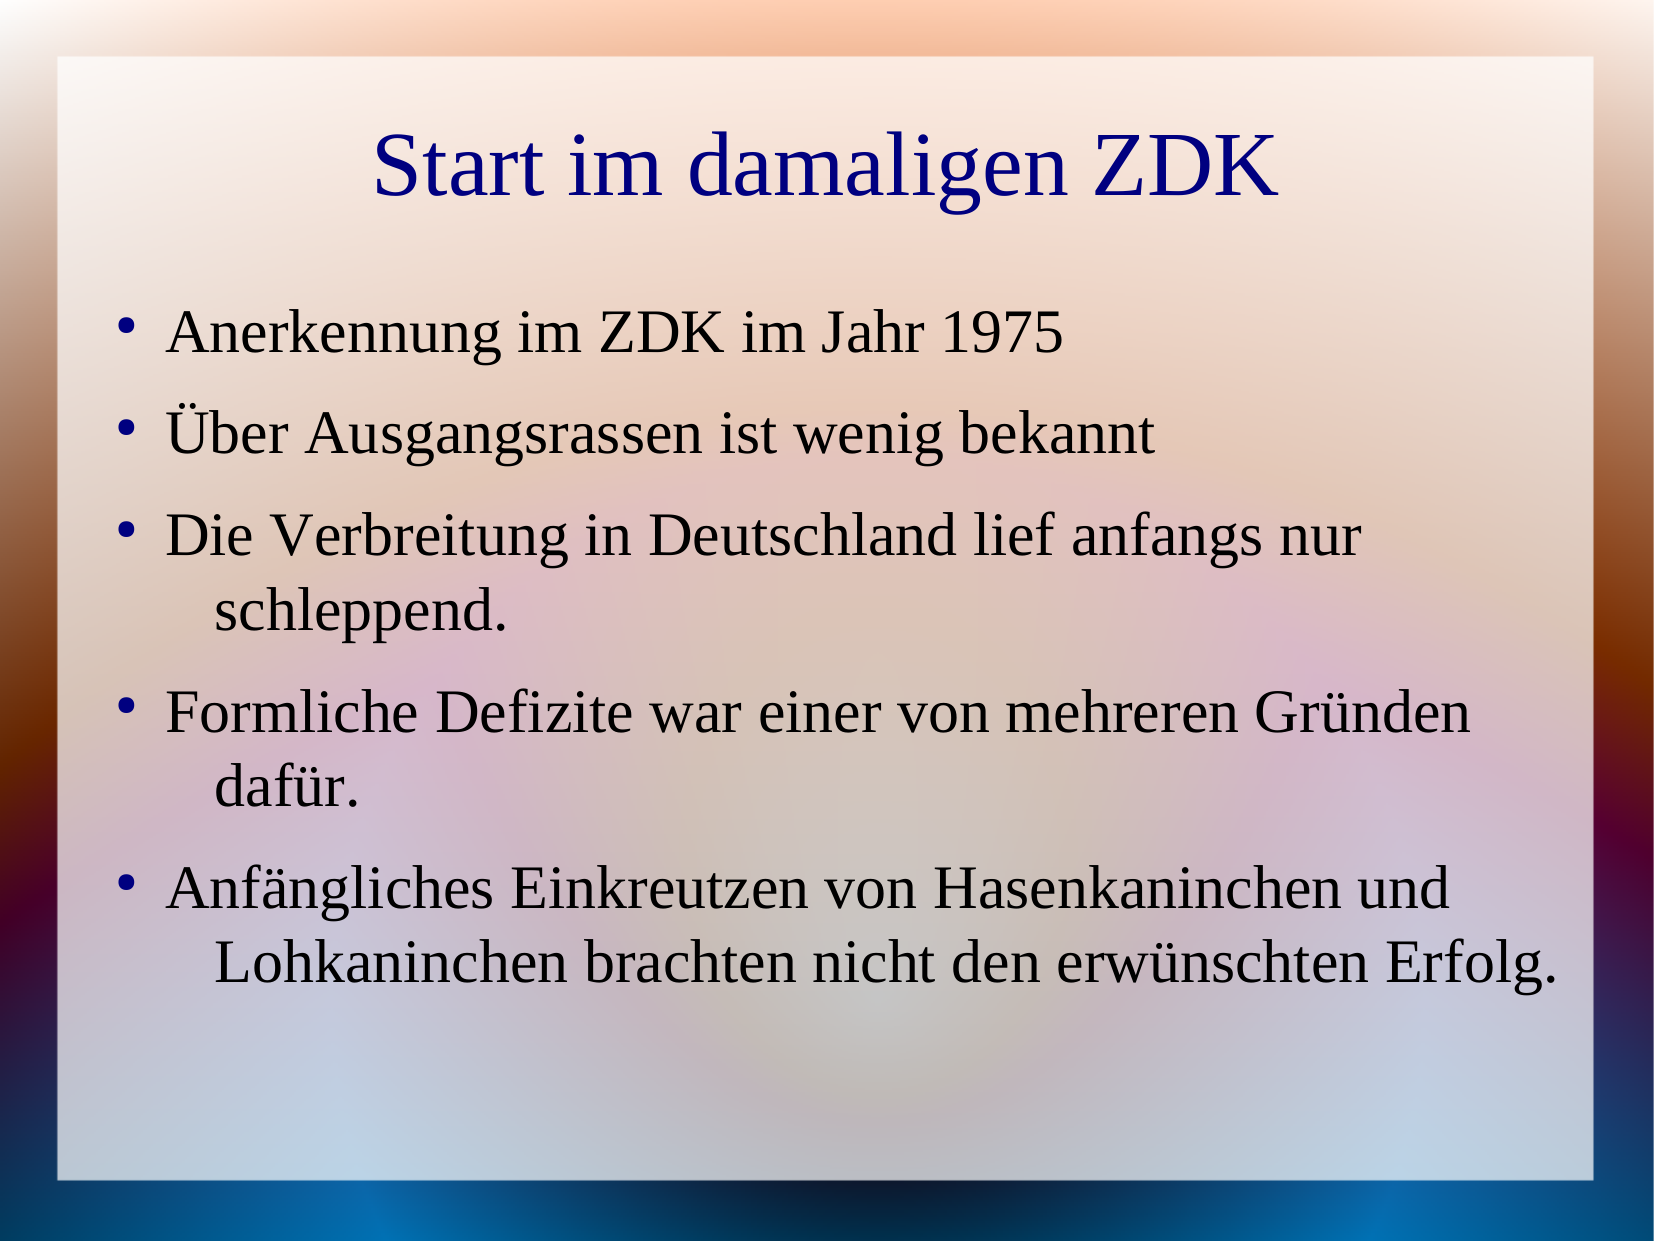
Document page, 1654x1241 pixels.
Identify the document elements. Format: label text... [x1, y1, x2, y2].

title Start im damaligen ZDK [82, 62, 1571, 256]
list Anerkennung im ZDK im Jahr 1975 Über Ausgangsrassen ist wenig bekannt Die Verbreitung in Deutschland lief anfangs nur schleppend. Formliche Defizite war einer von mehreren Gründen dafür. Anfängliches Einkreutzen von Hasenkaninchen und Lohkaninchen brachten nicht den erwünschten Erfolg. [82, 290, 1571, 1075]
